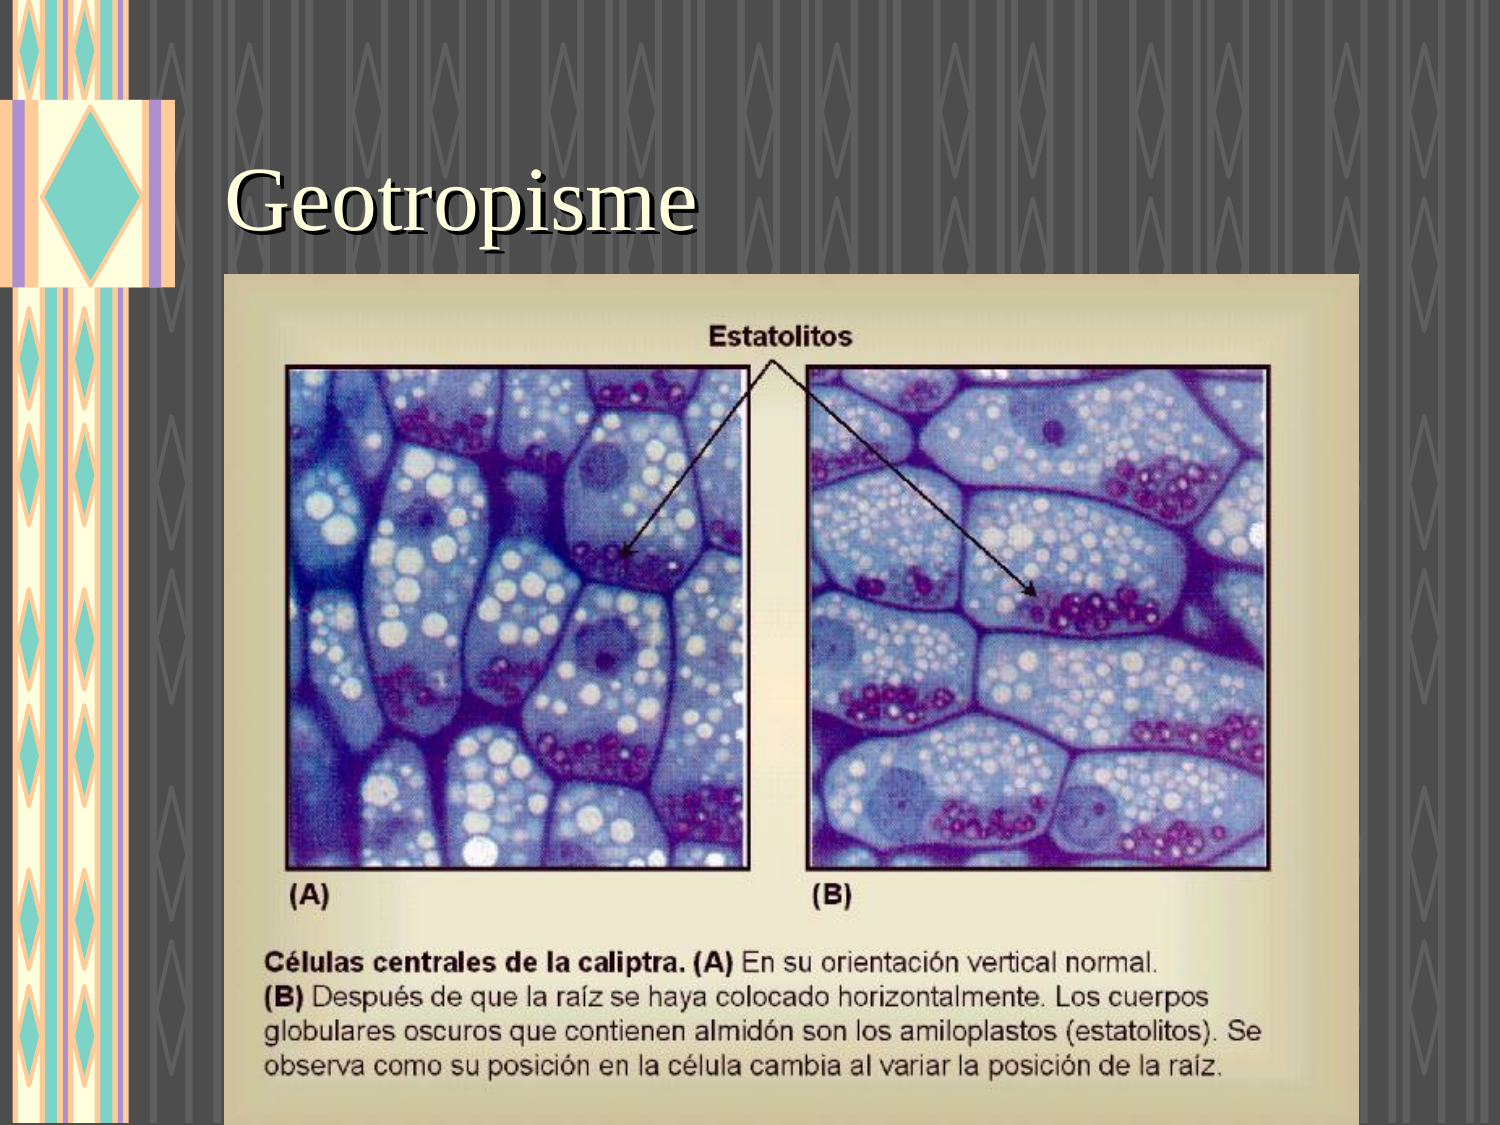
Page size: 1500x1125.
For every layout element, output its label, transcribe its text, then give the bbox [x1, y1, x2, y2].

title Geotropisme [209, 99, 1485, 288]
picture [224, 274, 1359, 1125]
